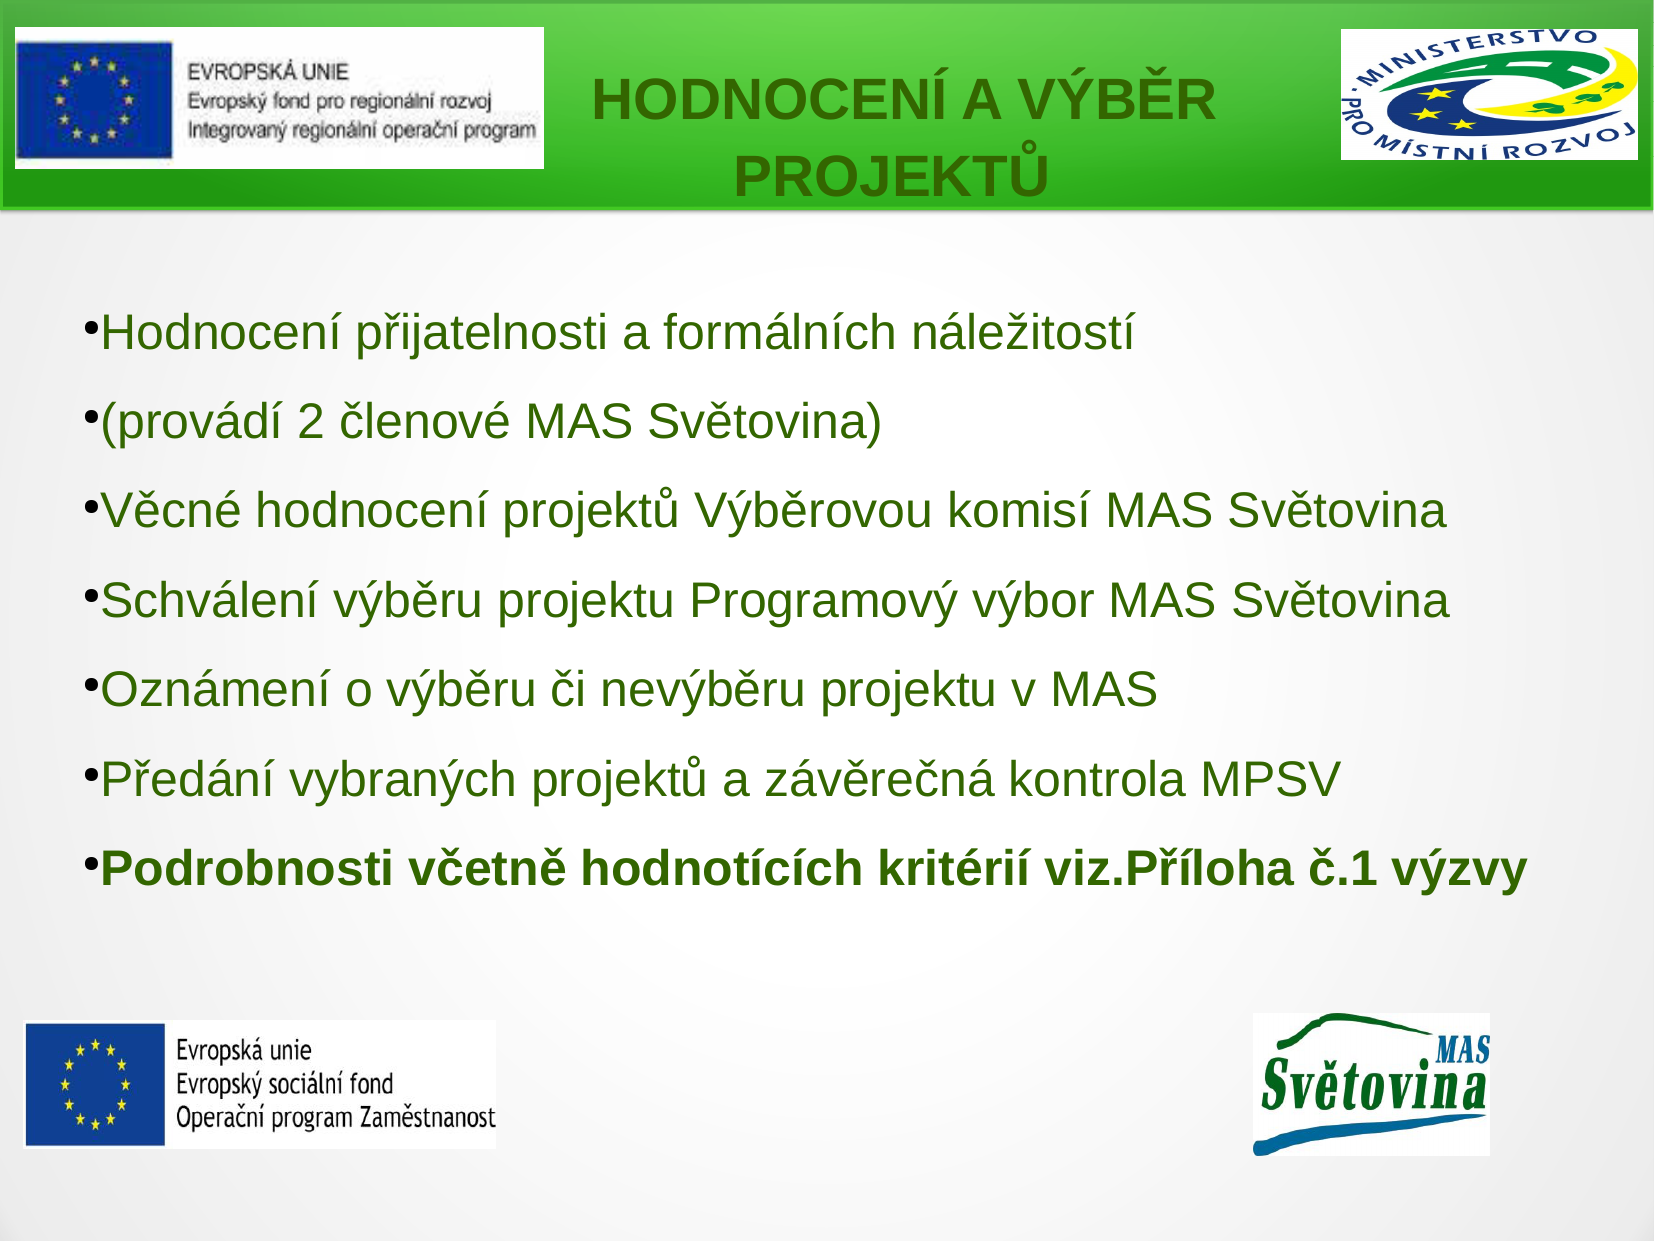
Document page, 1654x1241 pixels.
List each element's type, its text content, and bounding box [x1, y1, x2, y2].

picture [1341, 29, 1638, 160]
picture [1253, 1013, 1490, 1156]
picture [23, 1020, 496, 1149]
list Hodnocení přijatelnosti a formálních náležitostí (provádí 2 členové MAS Světovina) Věcné hodnocení projektů Výběrovou komisí MAS Světovina Schválení výběru projektu Programový výbor MAS Světovina Oznámení o výběru či nevýběru projektu v MAS Předání vybraných projektů a závěrečná kontrola MPSV Podrobnosti včetně hodnotících kritérií viz.Příloha č.1 výzvy [82, 299, 1571, 1019]
title HODNOCENÍ A VÝBĚR PROJEKTŮ [483, 27, 1302, 209]
picture [15, 27, 544, 169]
